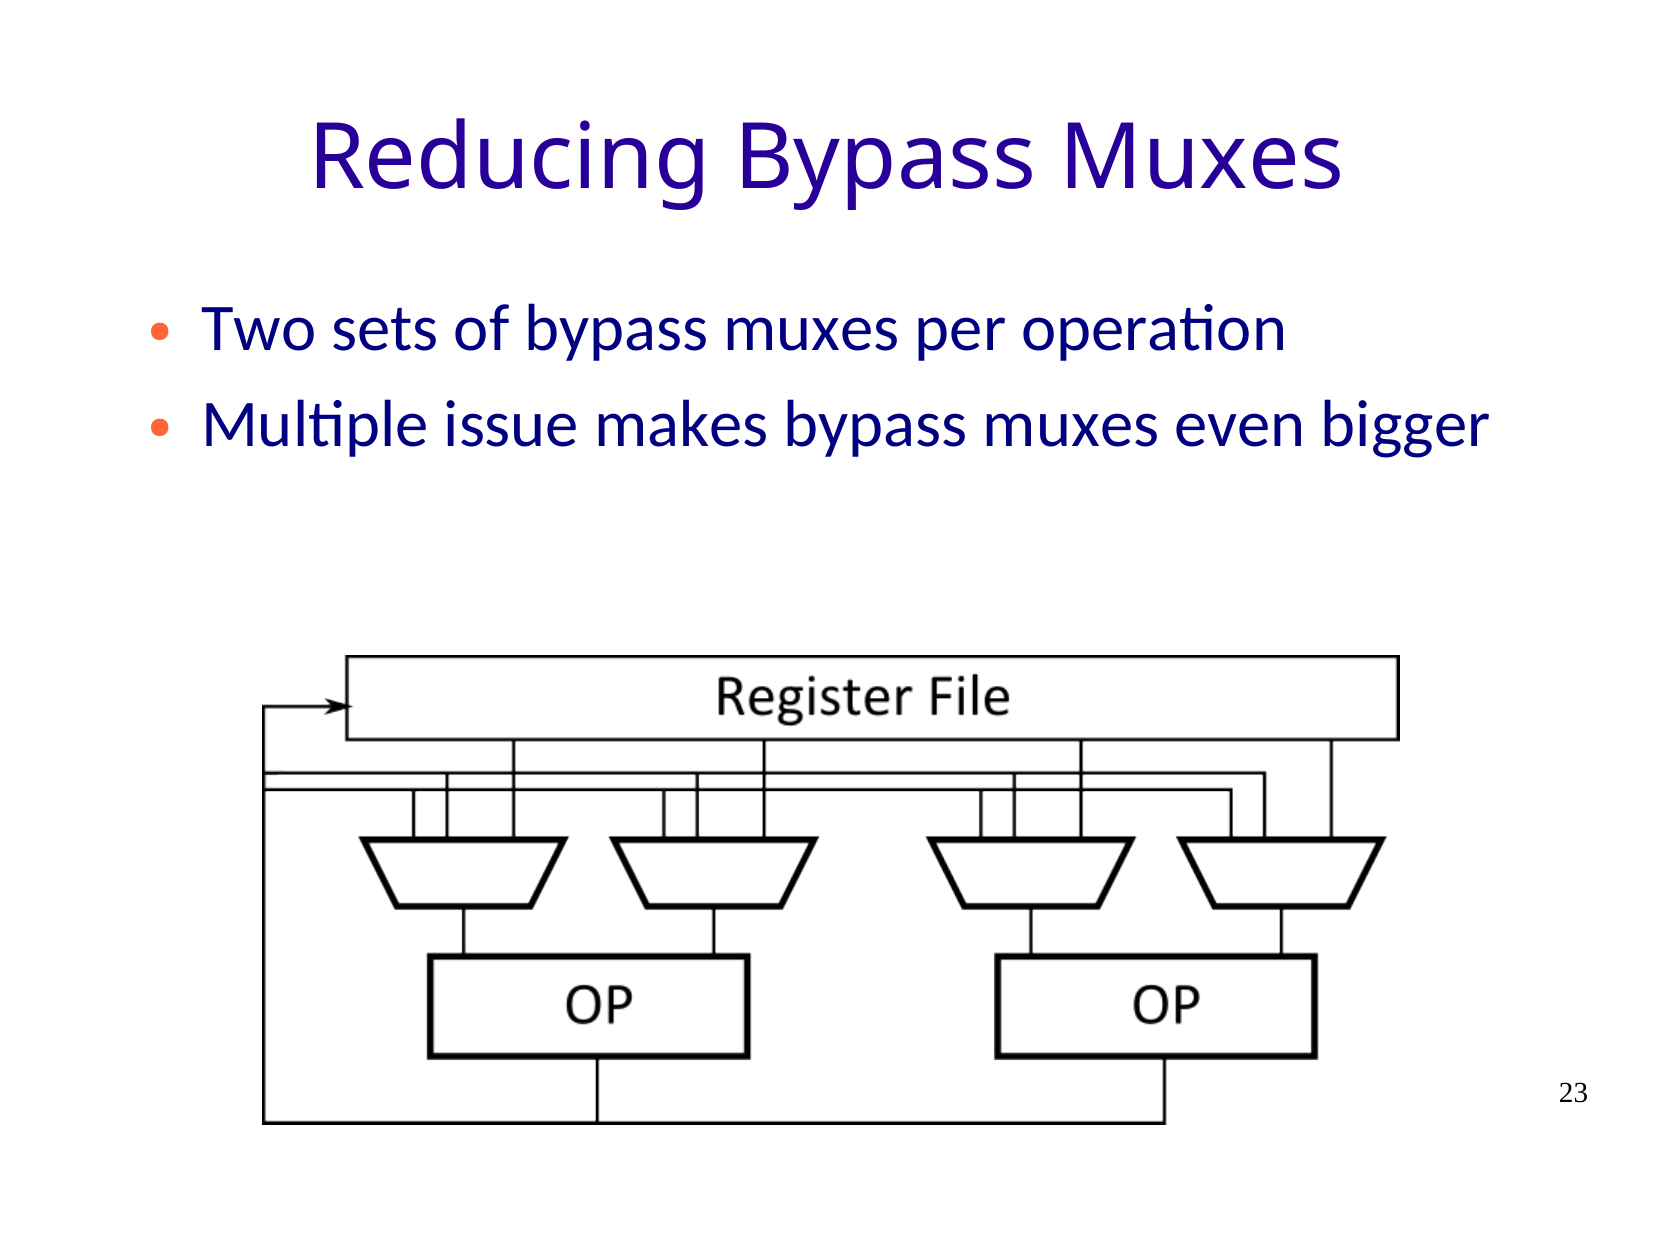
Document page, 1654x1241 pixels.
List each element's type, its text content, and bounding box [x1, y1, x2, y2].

list Two sets of bypass muxes per operation Multiple issue makes bypass muxes even bigger [112, 300, 1566, 1104]
title Reducing Bypass Muxes [82, 56, 1571, 250]
picture [262, 655, 1400, 1126]
